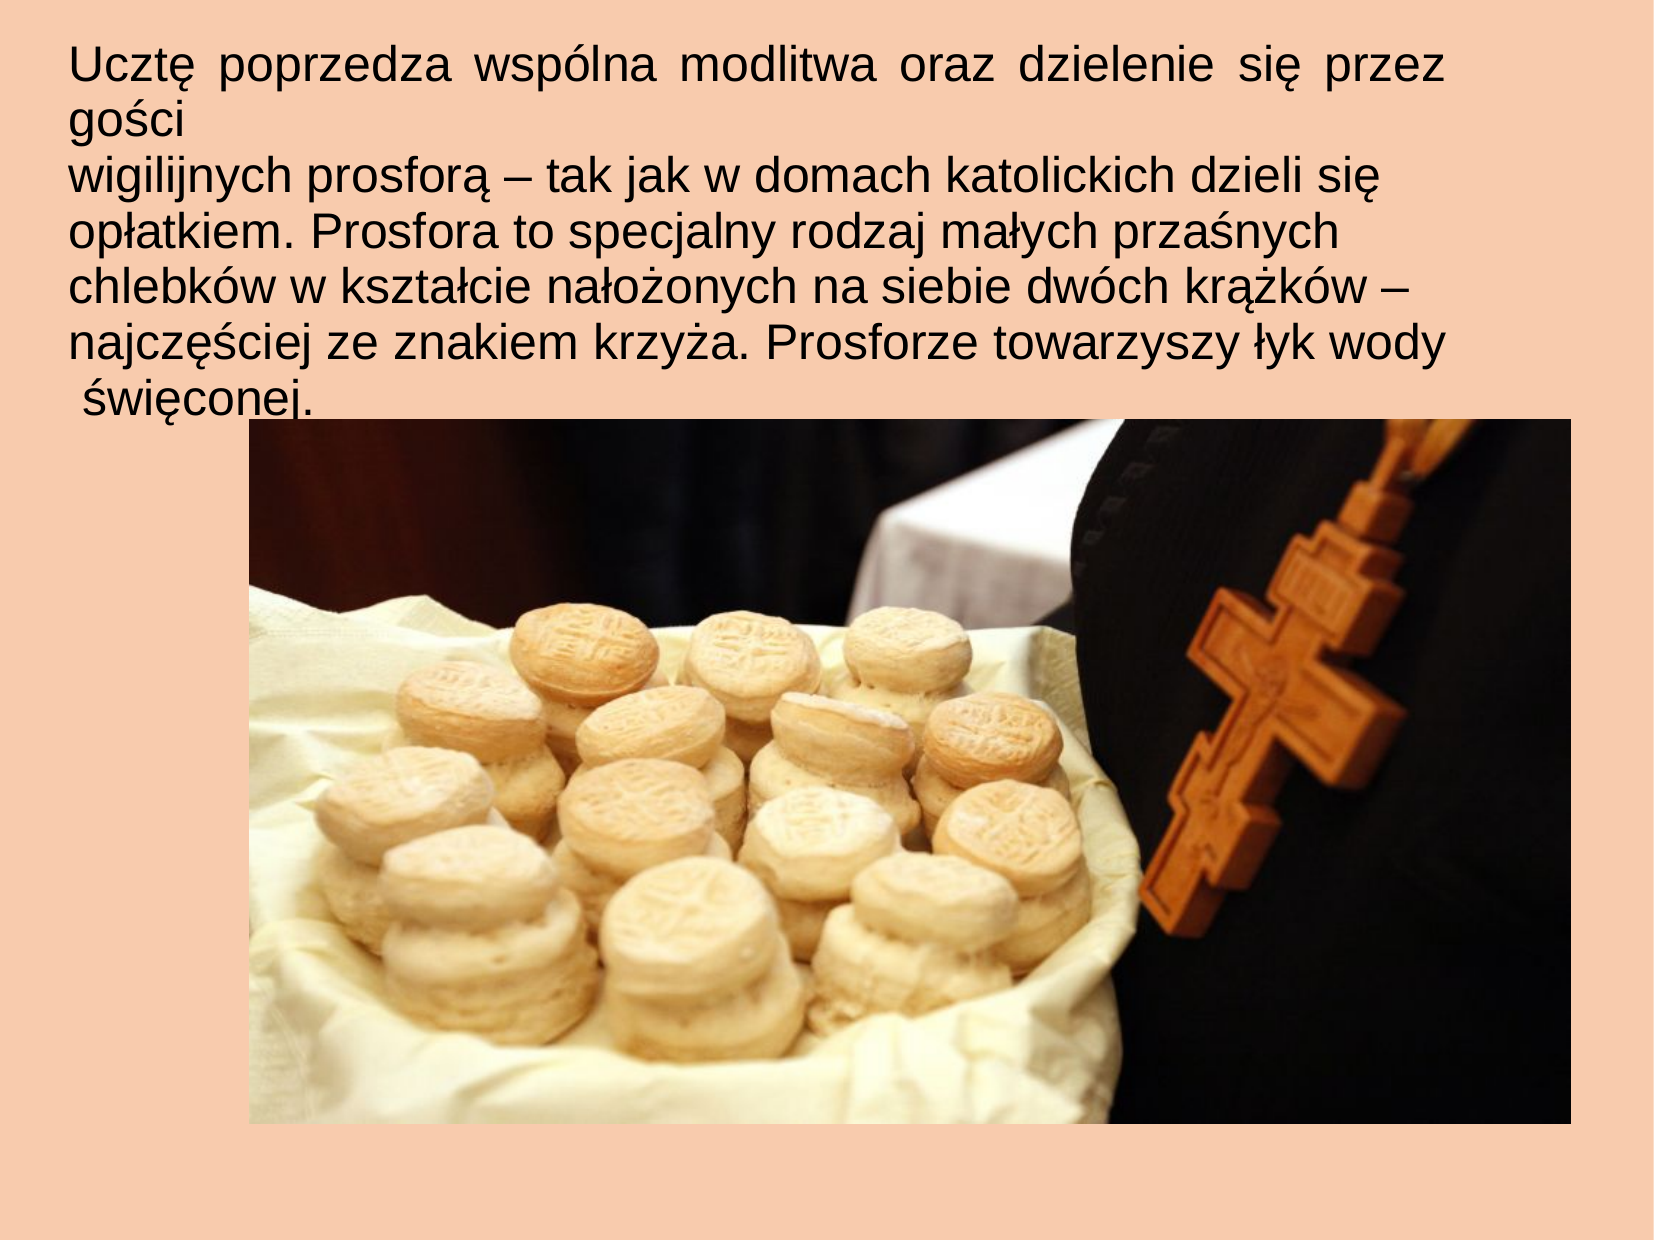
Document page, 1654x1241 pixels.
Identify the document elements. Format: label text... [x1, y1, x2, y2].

text_box Ucztę poprzedza wspólna modlitwa oraz dzielenie się przez gości wigilijnych prosforą – tak jak w domach katolickich dzieli się opłatkiem. Prosfora to specjalny rodzaj małych przaśnych chlebków w kształcie nałożonych na siebie dwóch krążków – najczęściej ze znakiem krzyża. Prosforze towarzyszy łyk wody święconej. [53, 28, 1519, 420]
picture [249, 419, 1571, 1124]
